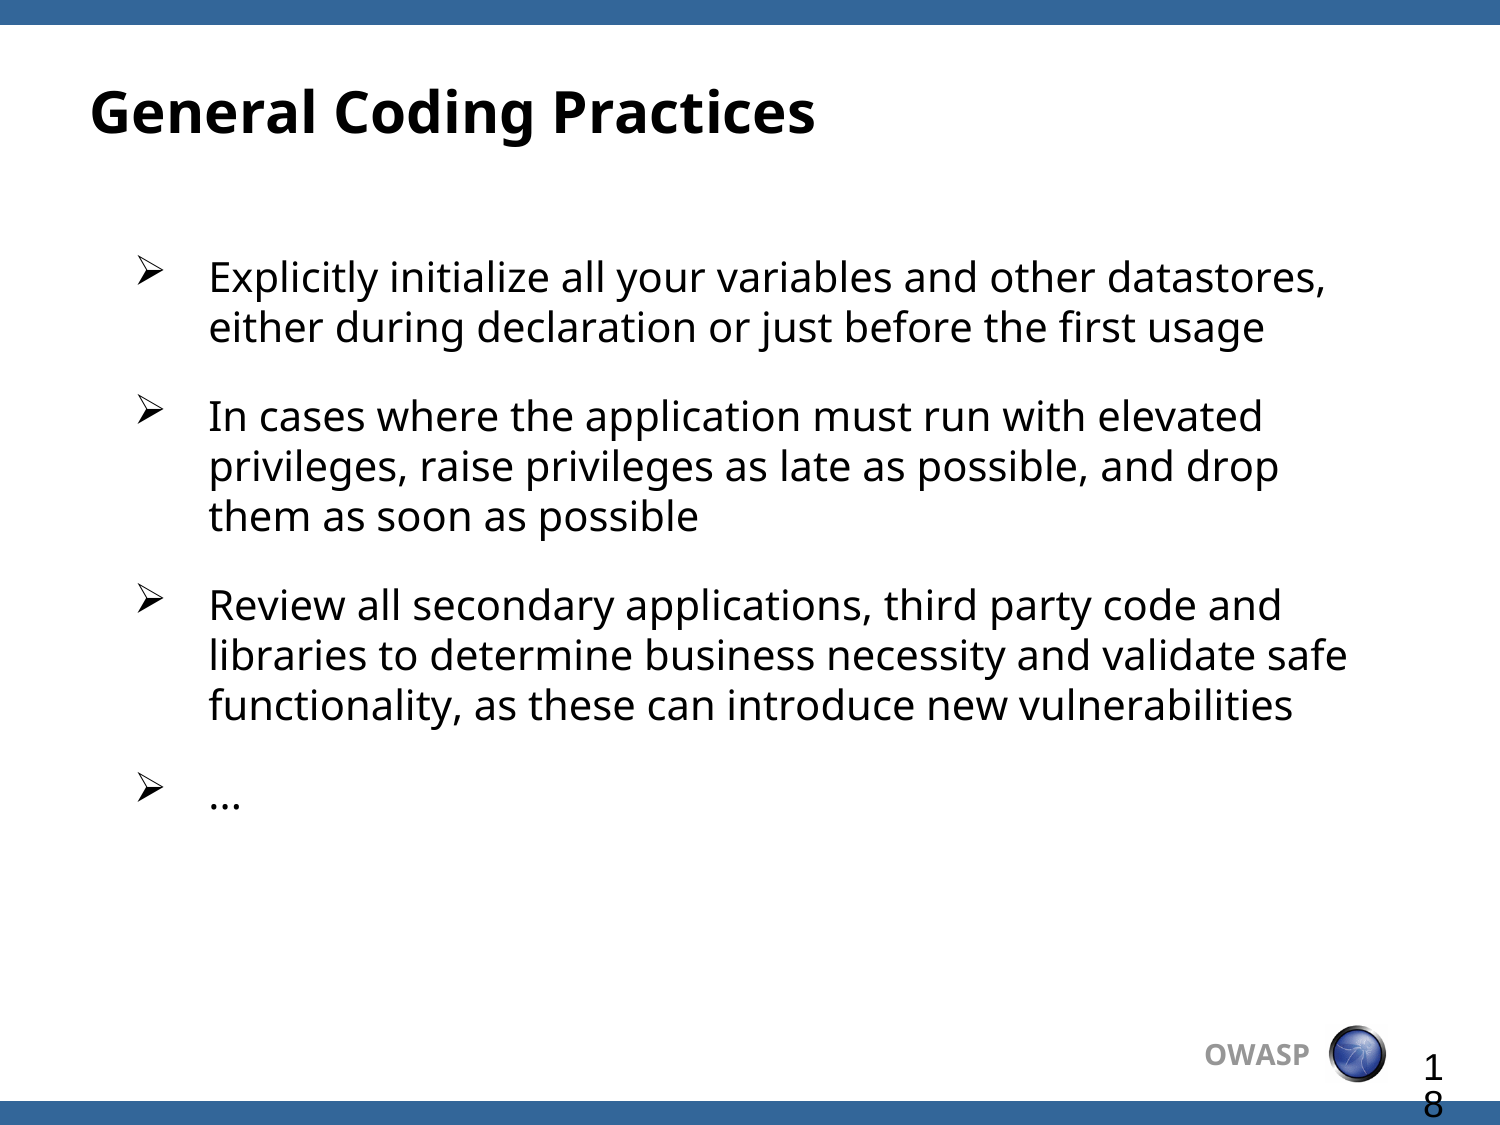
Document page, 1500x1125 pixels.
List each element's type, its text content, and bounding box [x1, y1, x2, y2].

title General Coding Practices [75, 45, 1426, 176]
picture [1325, 1024, 1388, 1083]
list Explicitly initialize all your variables and other datastores, either during declaration or just before the first usage In cases where the application must run with elevated privileges, raise privileges as late as possible, and drop them as soon as possible Review all secondary applications, third party code and libraries to determine business necessity and validate safe functionality, as these can introduce new vulnerabilities ... [81, 242, 1407, 951]
